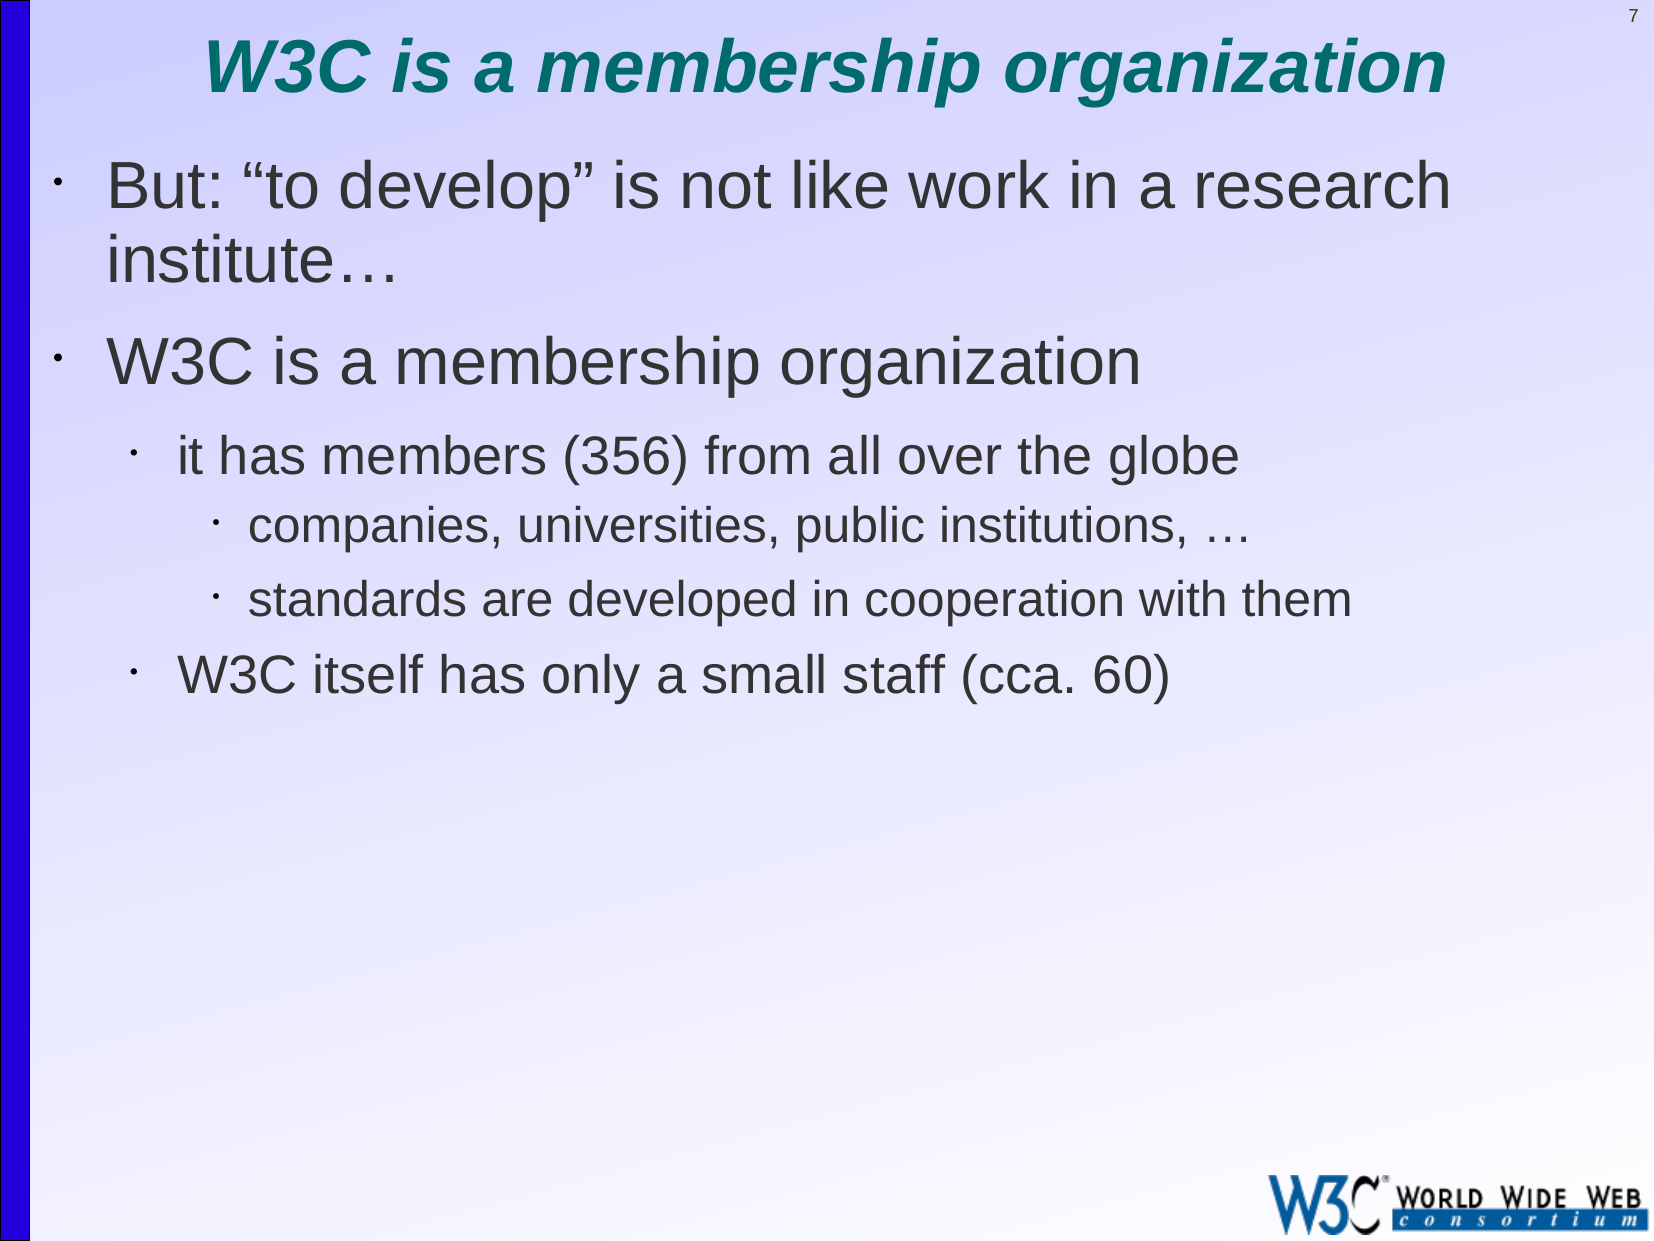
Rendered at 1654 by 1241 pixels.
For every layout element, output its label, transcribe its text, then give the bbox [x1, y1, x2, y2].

title W3C is a membership organization [0, 13, 1654, 117]
picture [1263, 1175, 1654, 1235]
list But: “to develop” is not like work in a research institute… W3C is a membership organization it has members (356) from all over the globe companies, universities, public institutions, … standards are developed in cooperation with them W3C itself has only a small staff (cca. 60) [35, 147, 1618, 1119]
